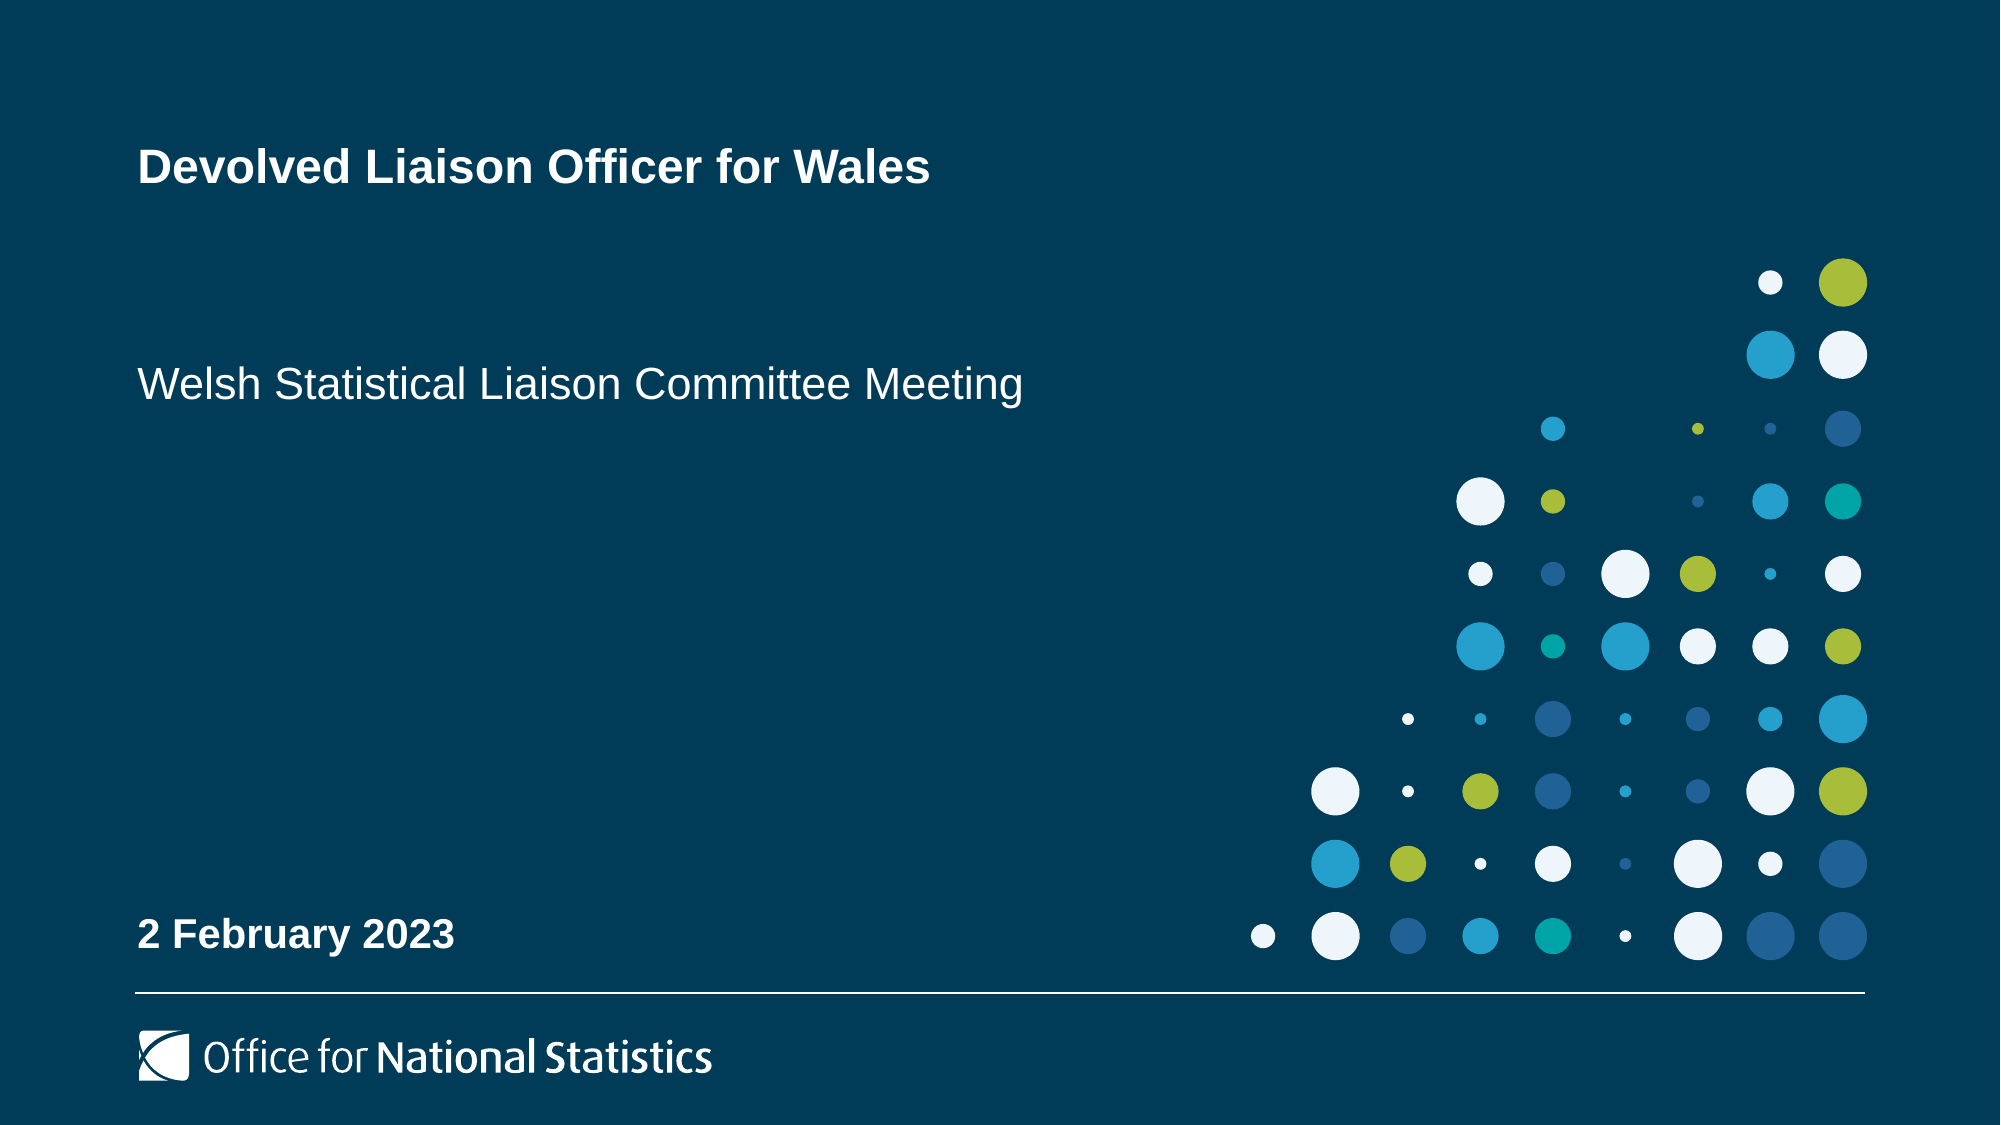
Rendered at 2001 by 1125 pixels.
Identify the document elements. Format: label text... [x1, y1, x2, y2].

title Devolved Liaison Officer for Wales Welsh Statistical Liaison Committee Meeting [137, 139, 1323, 411]
text_box 2 February 2023 [137, 899, 588, 960]
